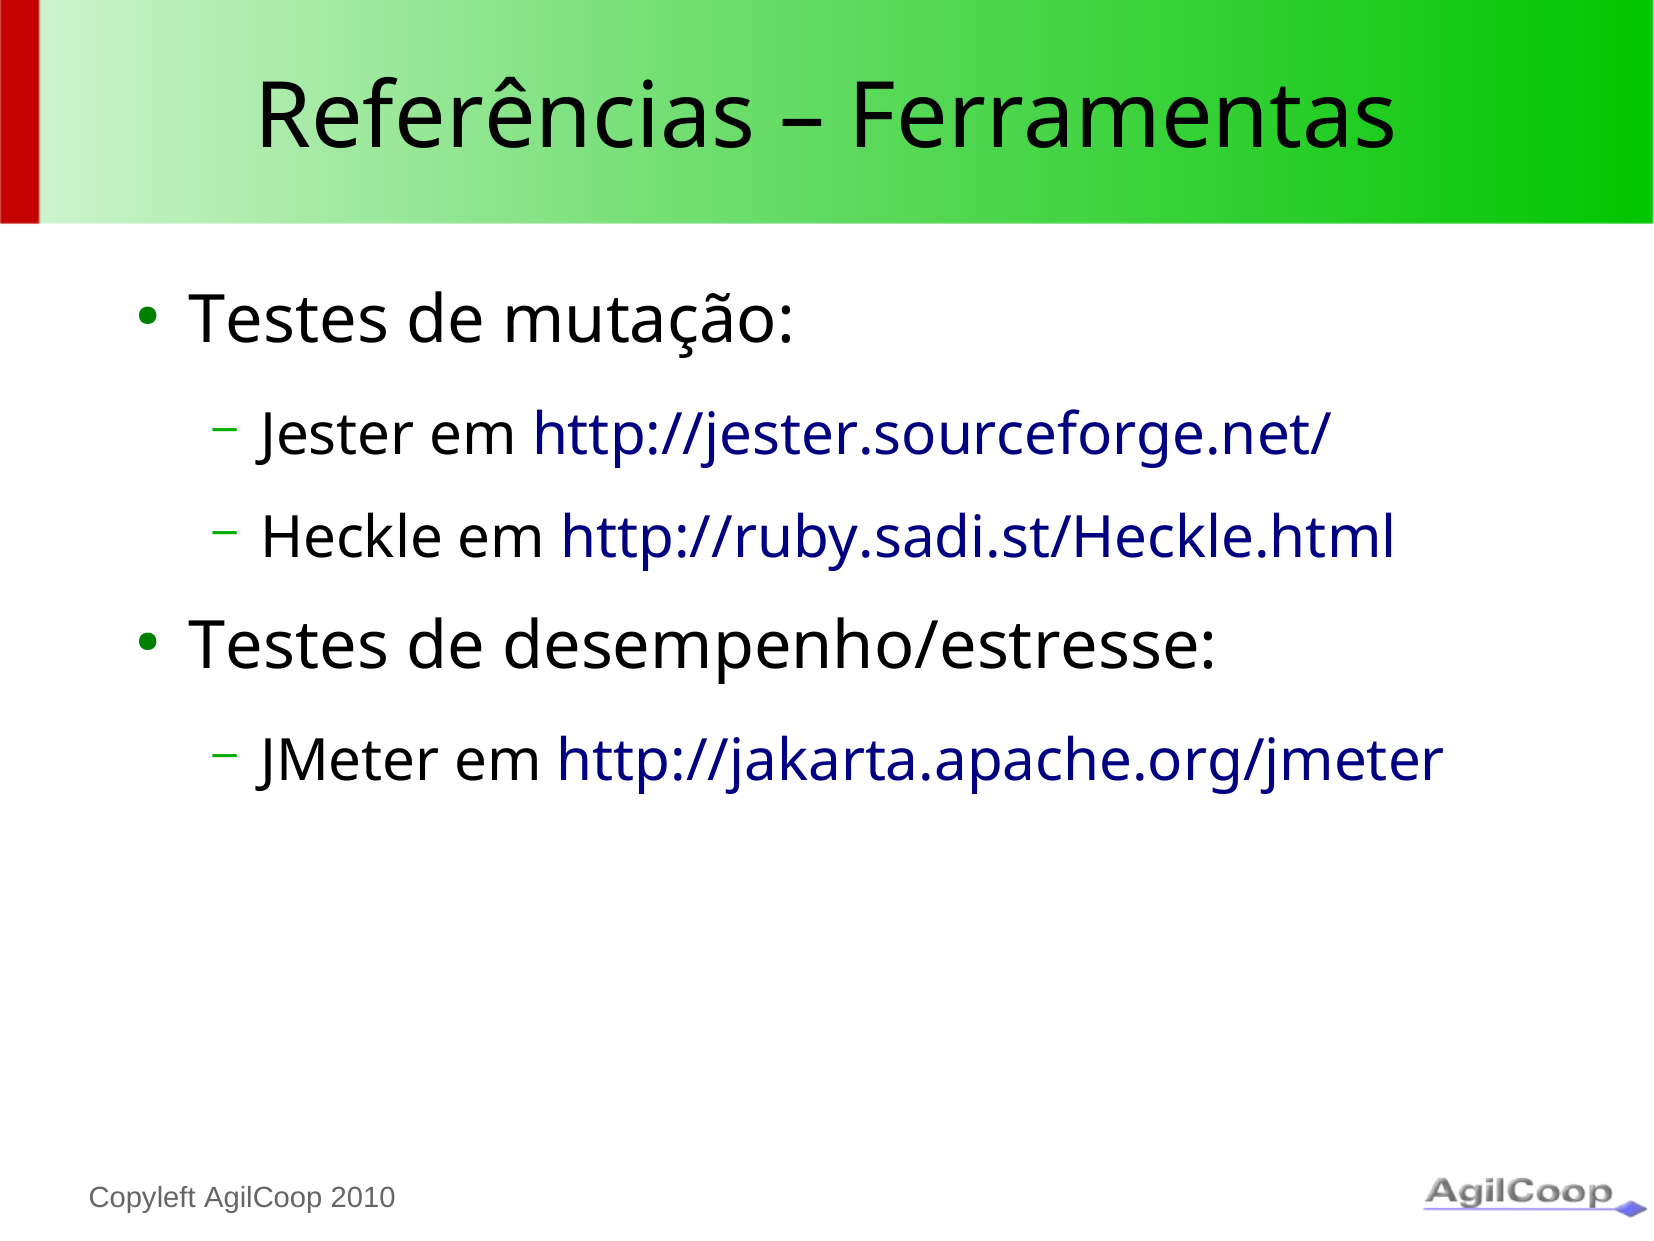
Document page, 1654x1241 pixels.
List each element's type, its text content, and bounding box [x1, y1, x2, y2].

picture [0, 0, 1654, 1241]
list Testes de mutação: Jester em http://jester.sourceforge.net/ Heckle em http://ruby.sadi.st/Heckle.html Testes de desempenho/estresse: JMeter em http://jakarta.apache.org/jmeter [118, 271, 1607, 1108]
title Referências – Ferramentas [82, 15, 1571, 208]
